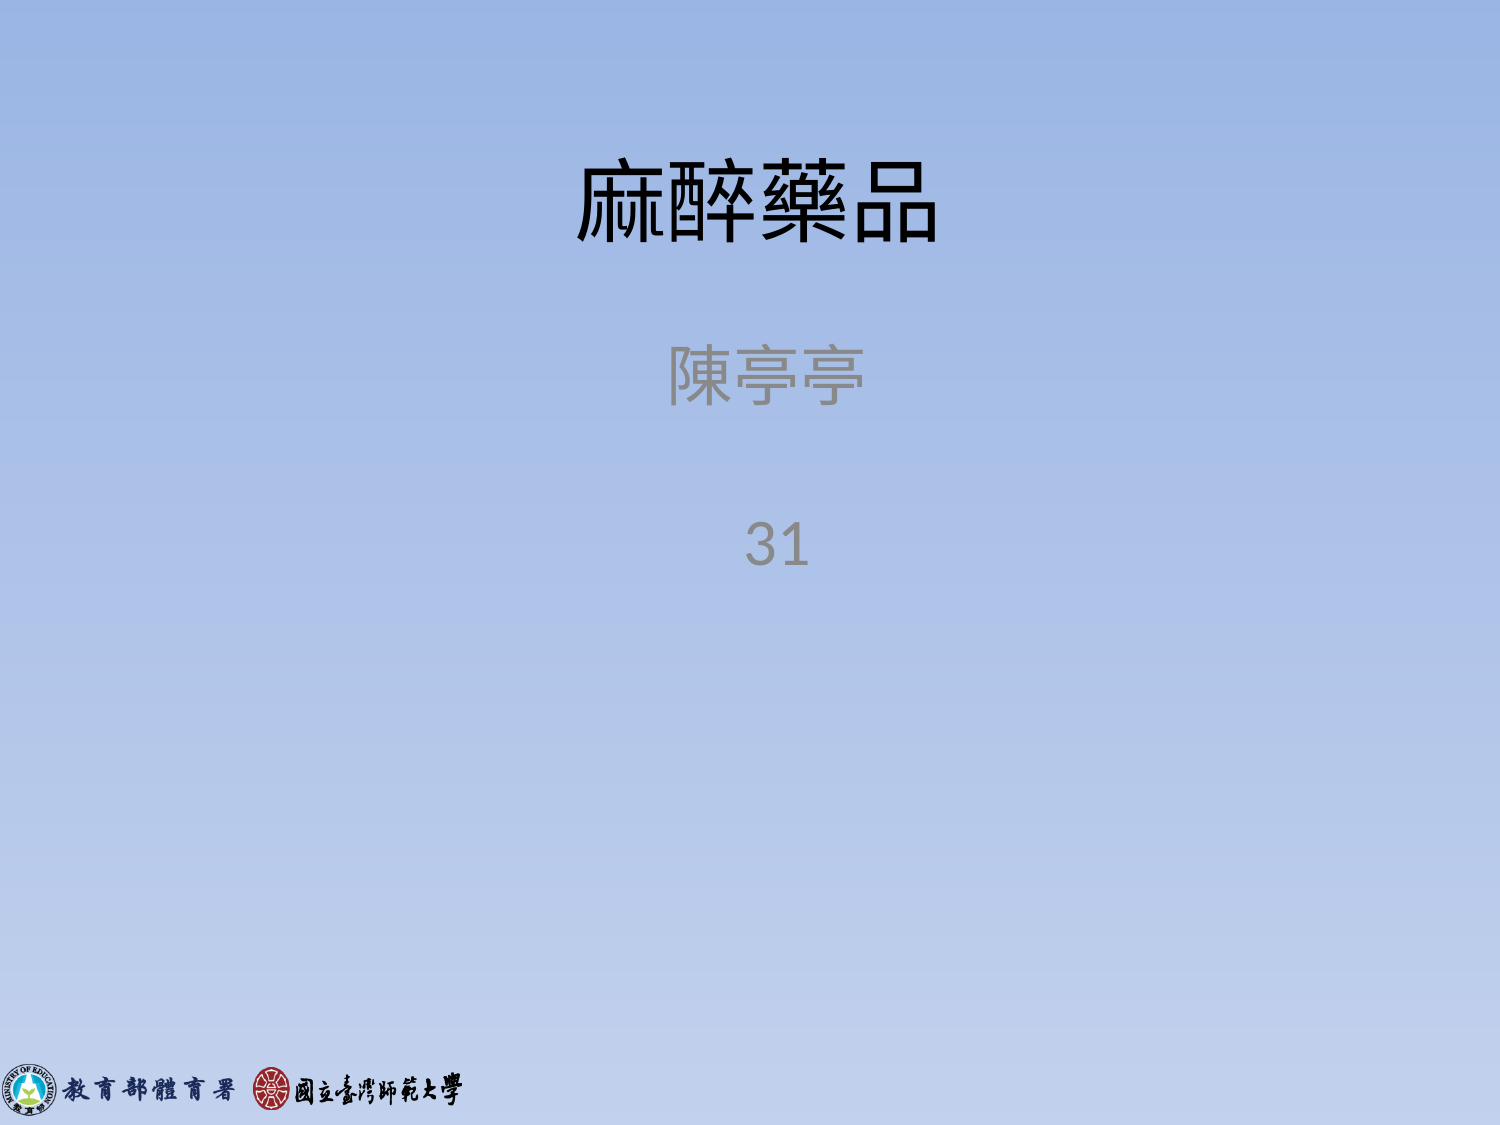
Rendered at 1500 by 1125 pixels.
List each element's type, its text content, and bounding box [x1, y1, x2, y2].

picture [0, 1051, 243, 1125]
picture [253, 1067, 462, 1110]
title 麻醉藥品 [121, 78, 1397, 320]
text_box 31 [251, 491, 1302, 598]
subtitle 陳亭亭 [242, 326, 1293, 433]
